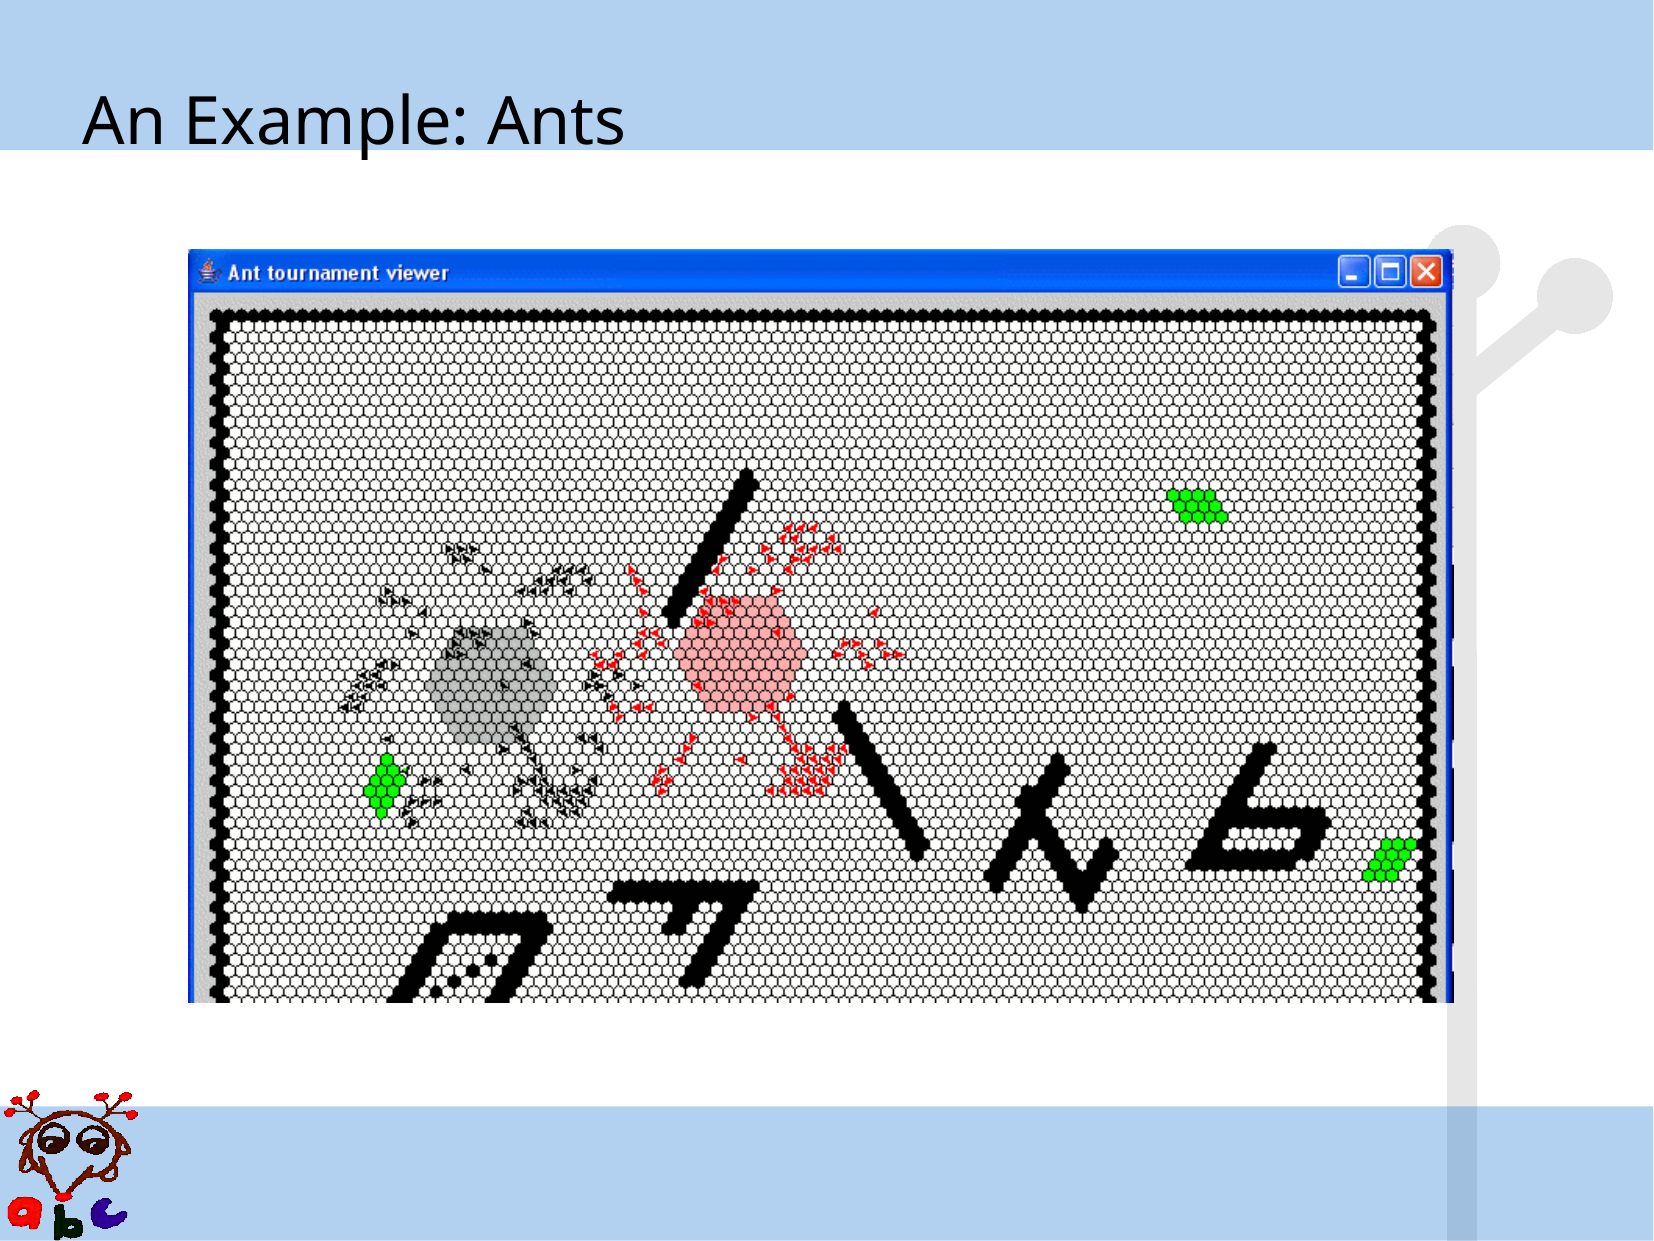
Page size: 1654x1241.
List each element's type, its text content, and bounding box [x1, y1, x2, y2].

picture [188, 249, 1454, 1003]
title An Example: Ants [82, 49, 1576, 188]
picture [0, 1088, 139, 1241]
